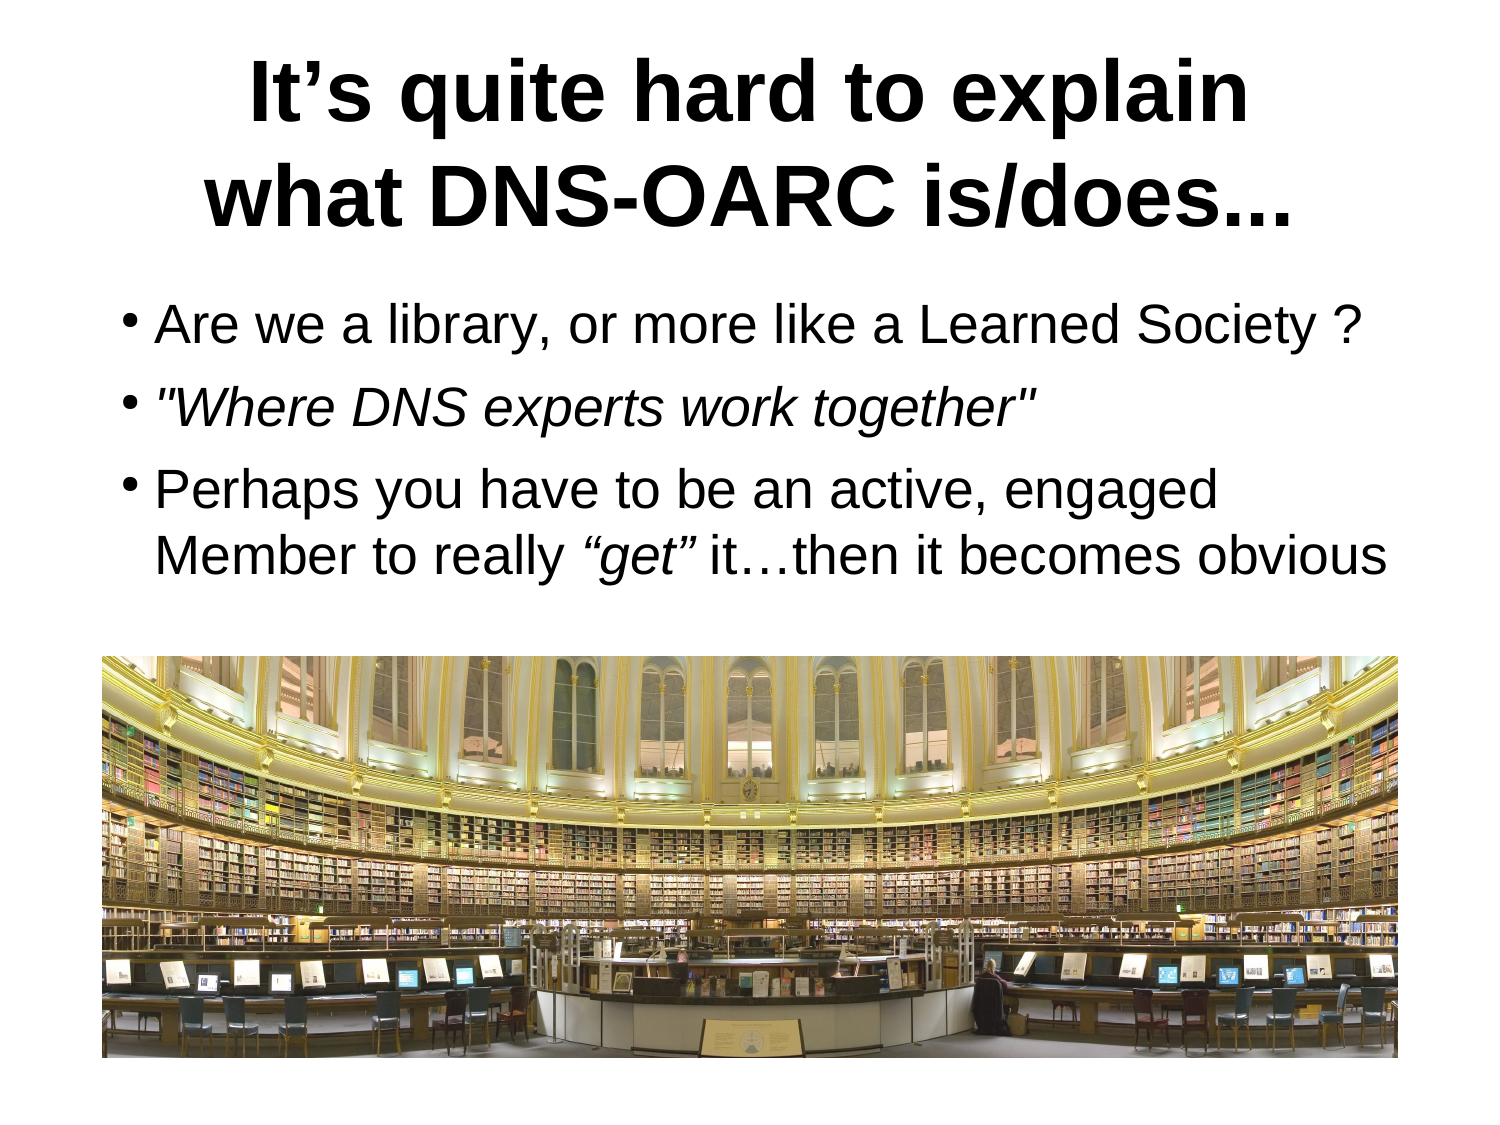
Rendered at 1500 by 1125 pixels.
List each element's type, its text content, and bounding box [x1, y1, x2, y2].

picture [102, 656, 1398, 1059]
list Are we a library, or more like a Learned Society ? "Where DNS experts work together" Perhaps you have to be an active, engaged Member to really “get” it…then it becomes obvious [52, 280, 1448, 648]
title It’s quite hard to explain what DNS-OARC is/does... [75, 26, 1425, 252]
